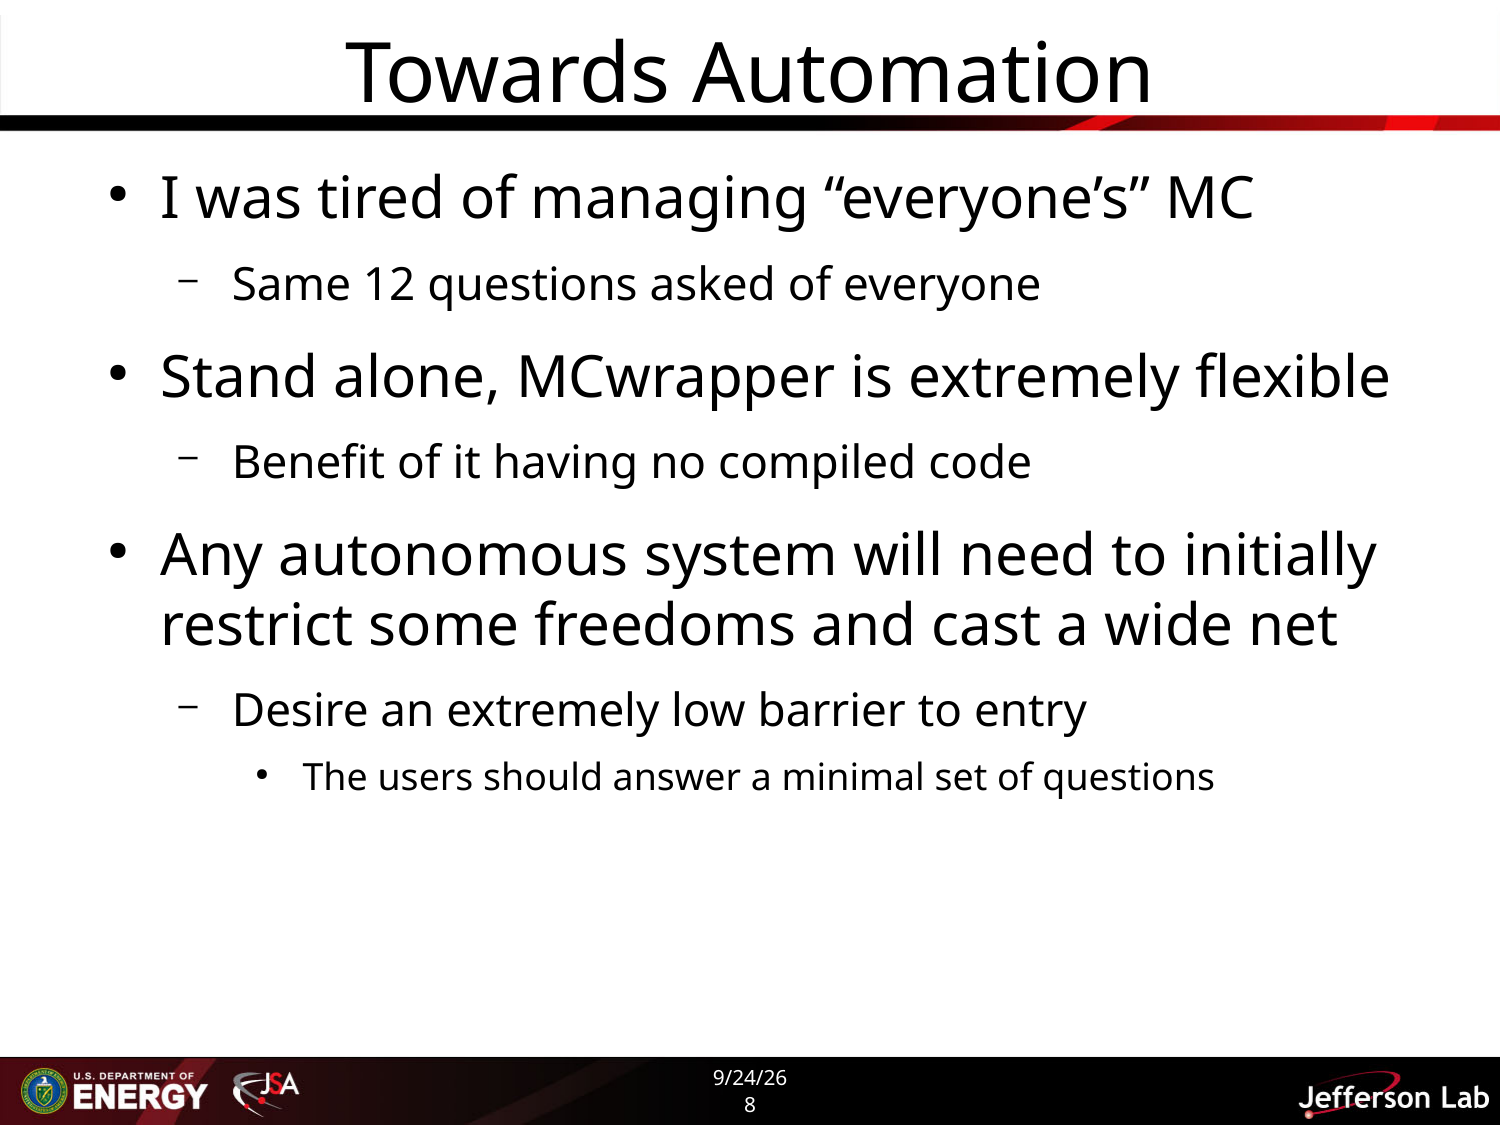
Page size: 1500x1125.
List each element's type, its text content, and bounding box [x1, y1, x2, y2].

title Towards Automation [75, 38, 1425, 99]
picture [0, 0, 1500, 1125]
slide_number 11/1/19 [575, 1048, 925, 1090]
list I was tired of managing “everyone’s” MC Same 12 questions asked of everyone Stand alone, MCwrapper is extremely flexible Benefit of it having no compiled code Any autonomous system will need to initially restrict some freedoms and cast a wide net Desire an extremely low barrier to entry The users should answer a minimal set of questions [75, 153, 1426, 896]
slide_number <number> [575, 1090, 925, 1122]
